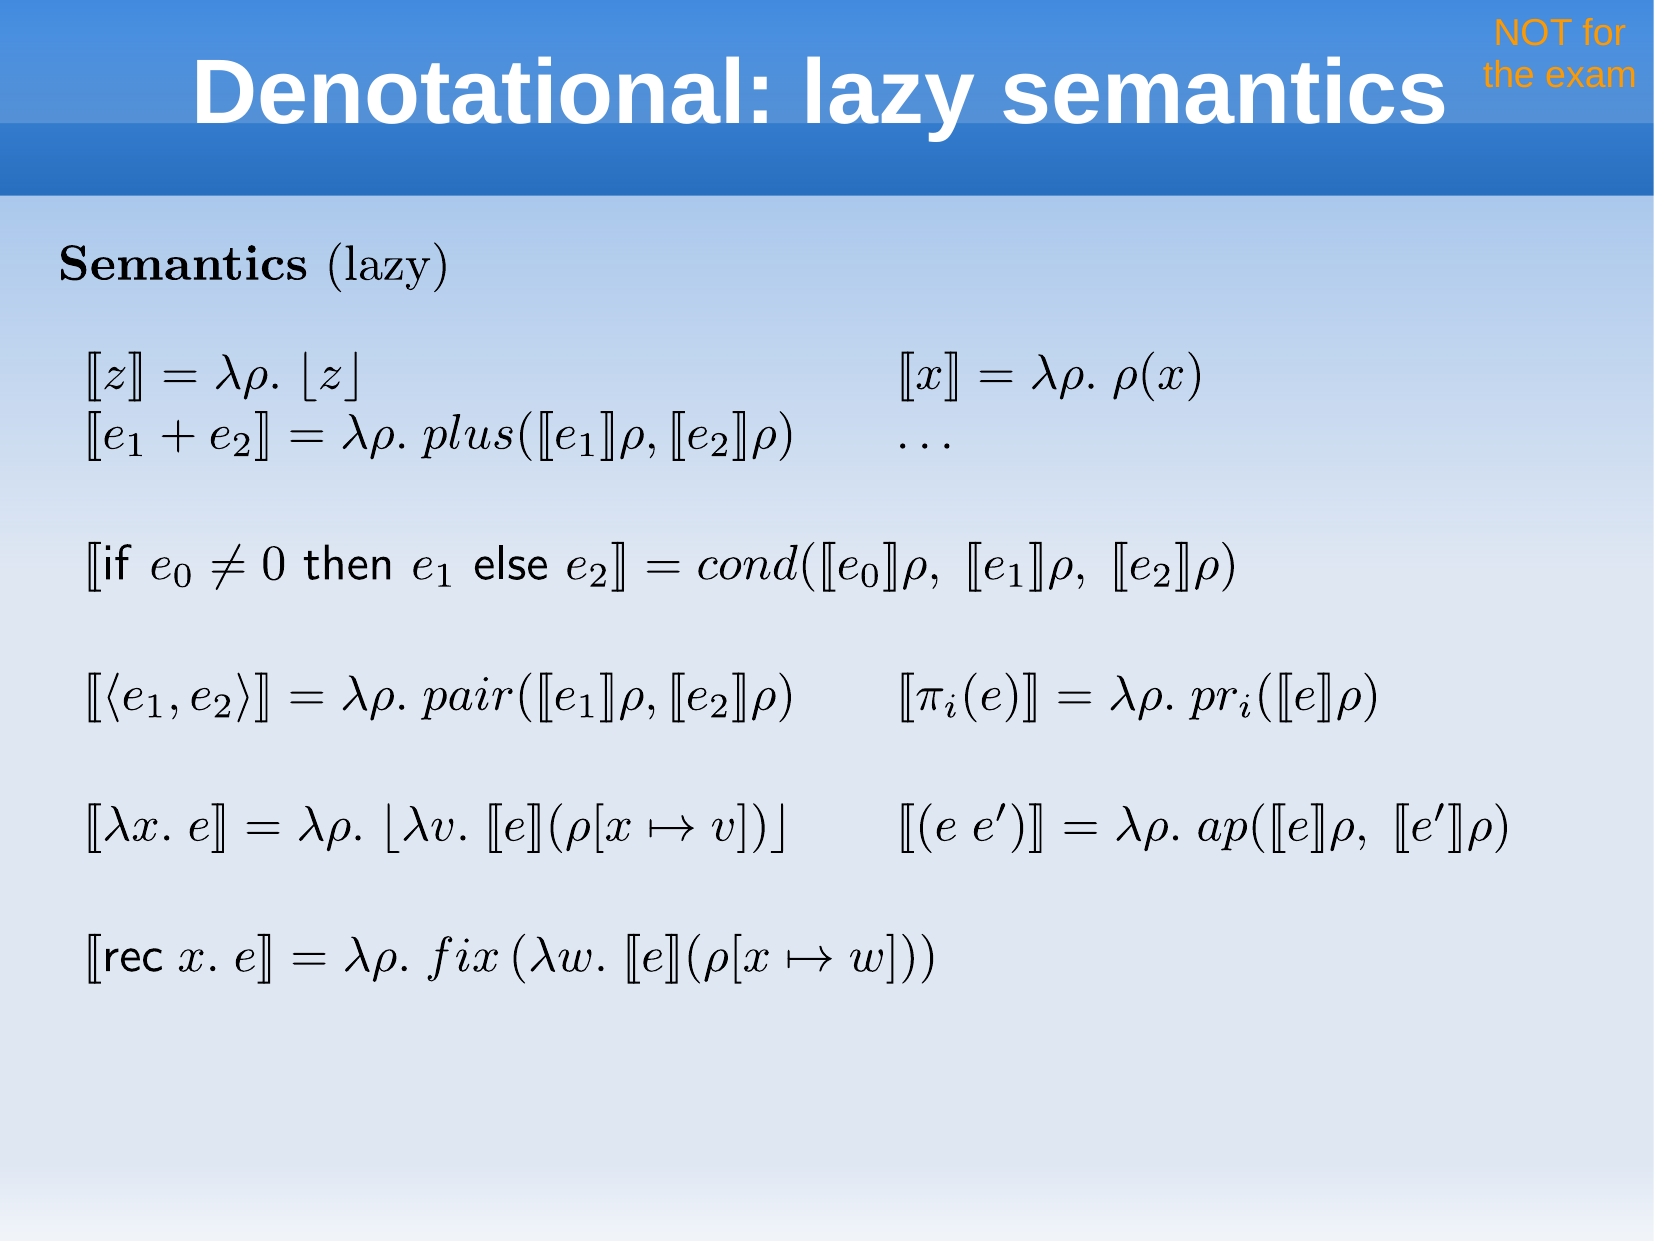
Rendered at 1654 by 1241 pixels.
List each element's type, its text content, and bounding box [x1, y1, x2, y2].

title Denotational: lazy semantics [76, 0, 1565, 188]
text_box NOT for the exam [1468, 4, 1652, 104]
picture [0, 0, 1654, 1241]
text_box [57, 242, 1512, 984]
